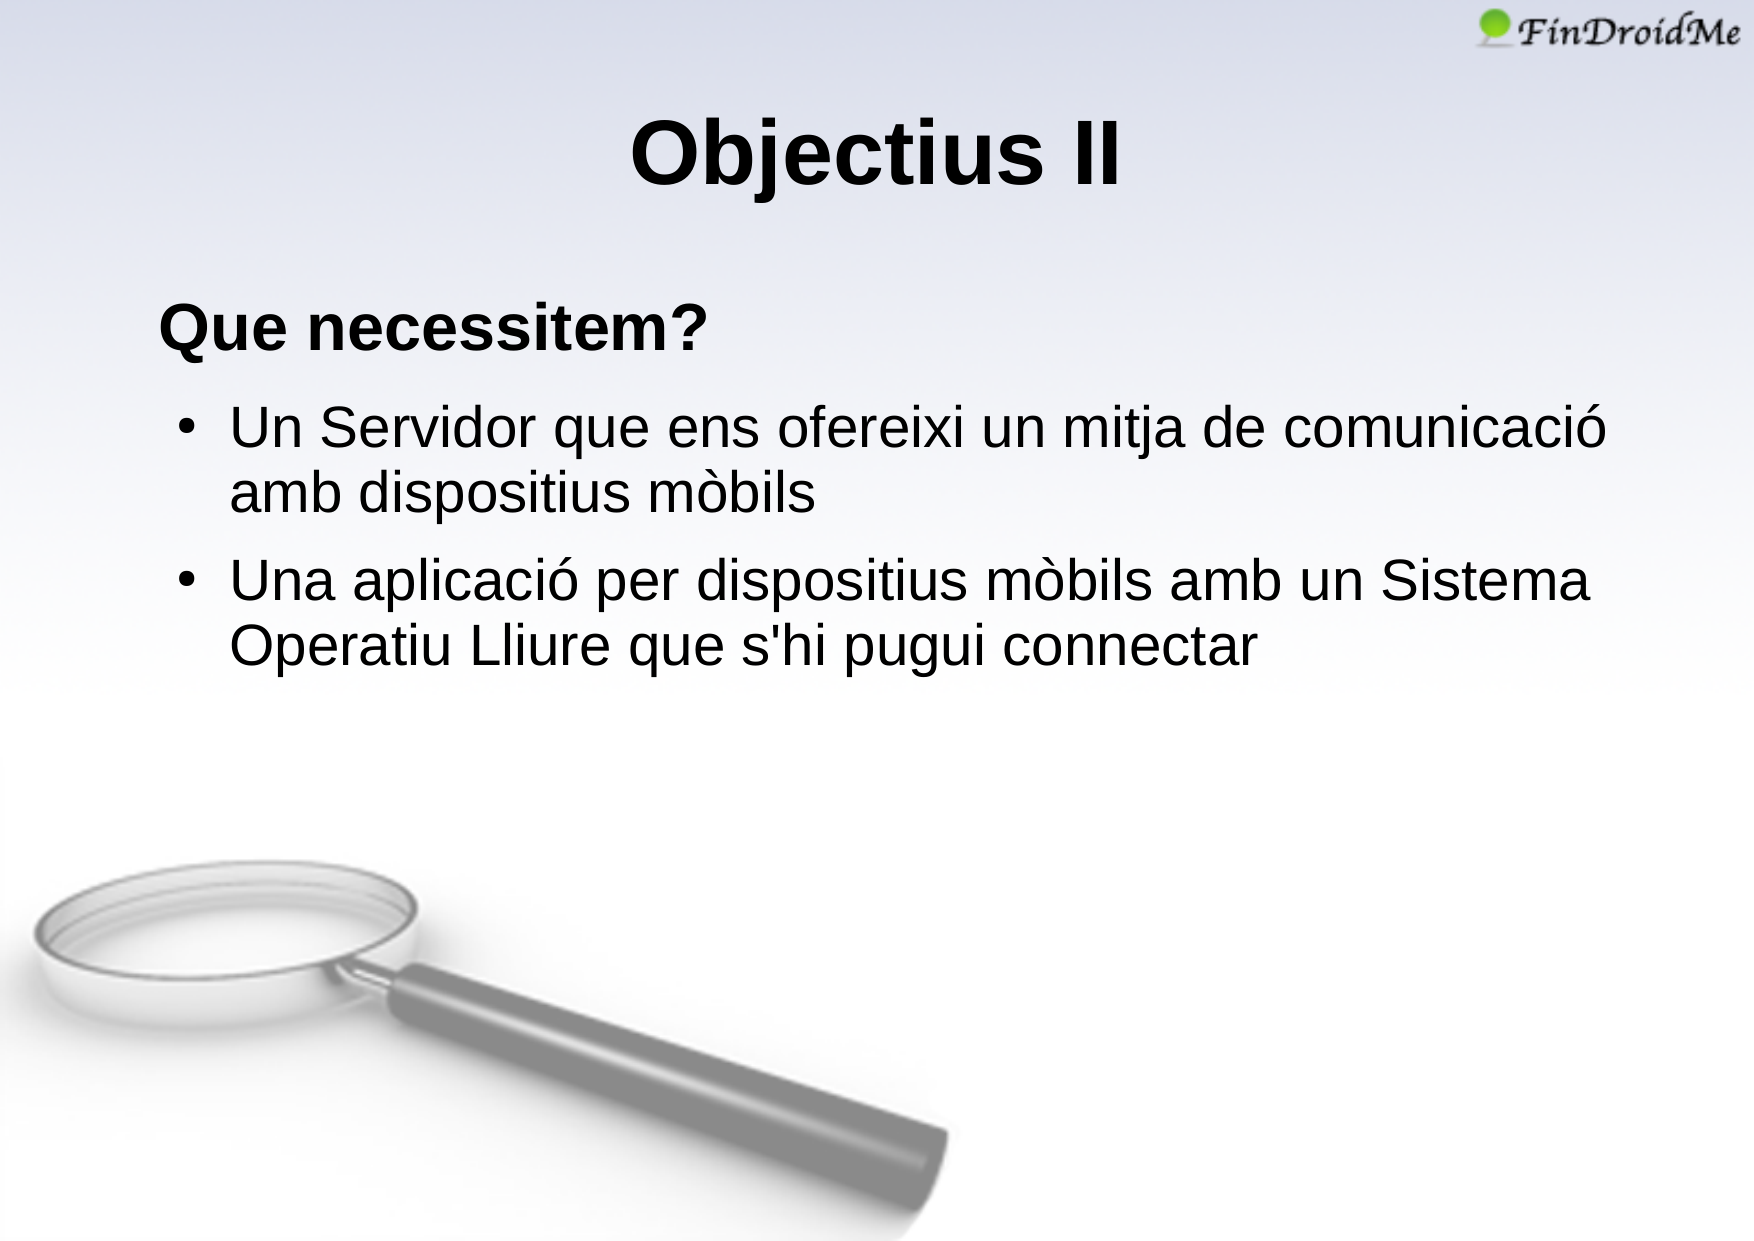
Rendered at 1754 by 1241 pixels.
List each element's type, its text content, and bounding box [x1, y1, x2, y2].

title Objectius II [87, 49, 1667, 257]
picture [0, 0, 1754, 1241]
list Que necessitem? Un Servidor que ens ofereixi un mitja de comunicació amb dispositius mòbils Una aplicació per dispositius mòbils amb un Sistema Operatiu Lliure que s'hi pugui connectar [87, 290, 1667, 1109]
